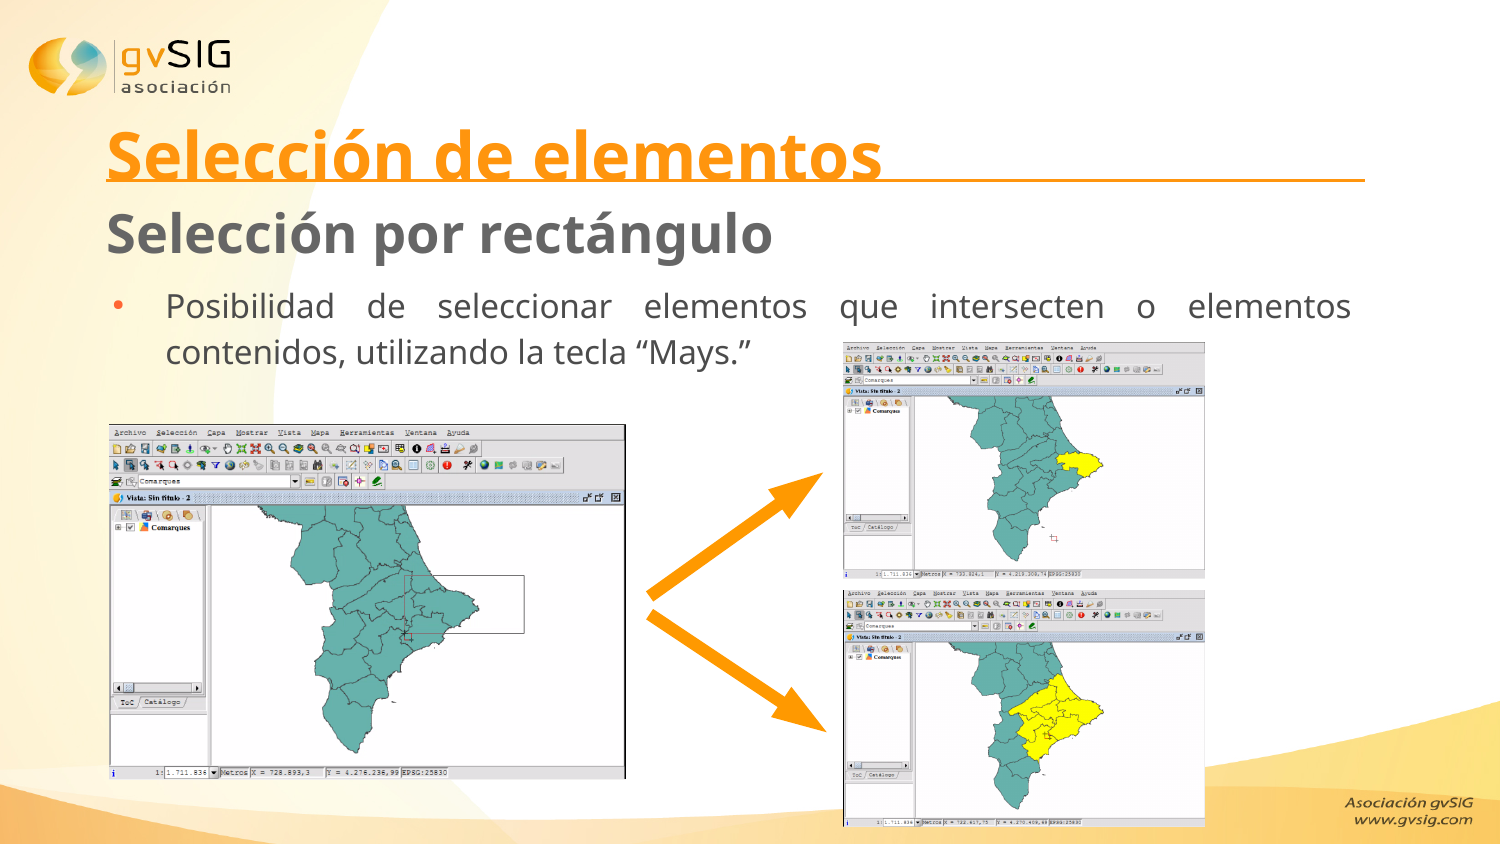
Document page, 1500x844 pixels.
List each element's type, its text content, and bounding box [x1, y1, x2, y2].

picture [843, 590, 1205, 827]
picture [843, 342, 1205, 579]
picture [0, 0, 1500, 844]
title Selección de elementos [106, 115, 1457, 193]
list Posibilidad de seleccionar elementos que intersecten o elementos contenidos, utilizando la tecla “Mays.” [94, 283, 1354, 844]
text_box Selección por rectángulo [106, 200, 1382, 265]
picture [109, 424, 626, 780]
